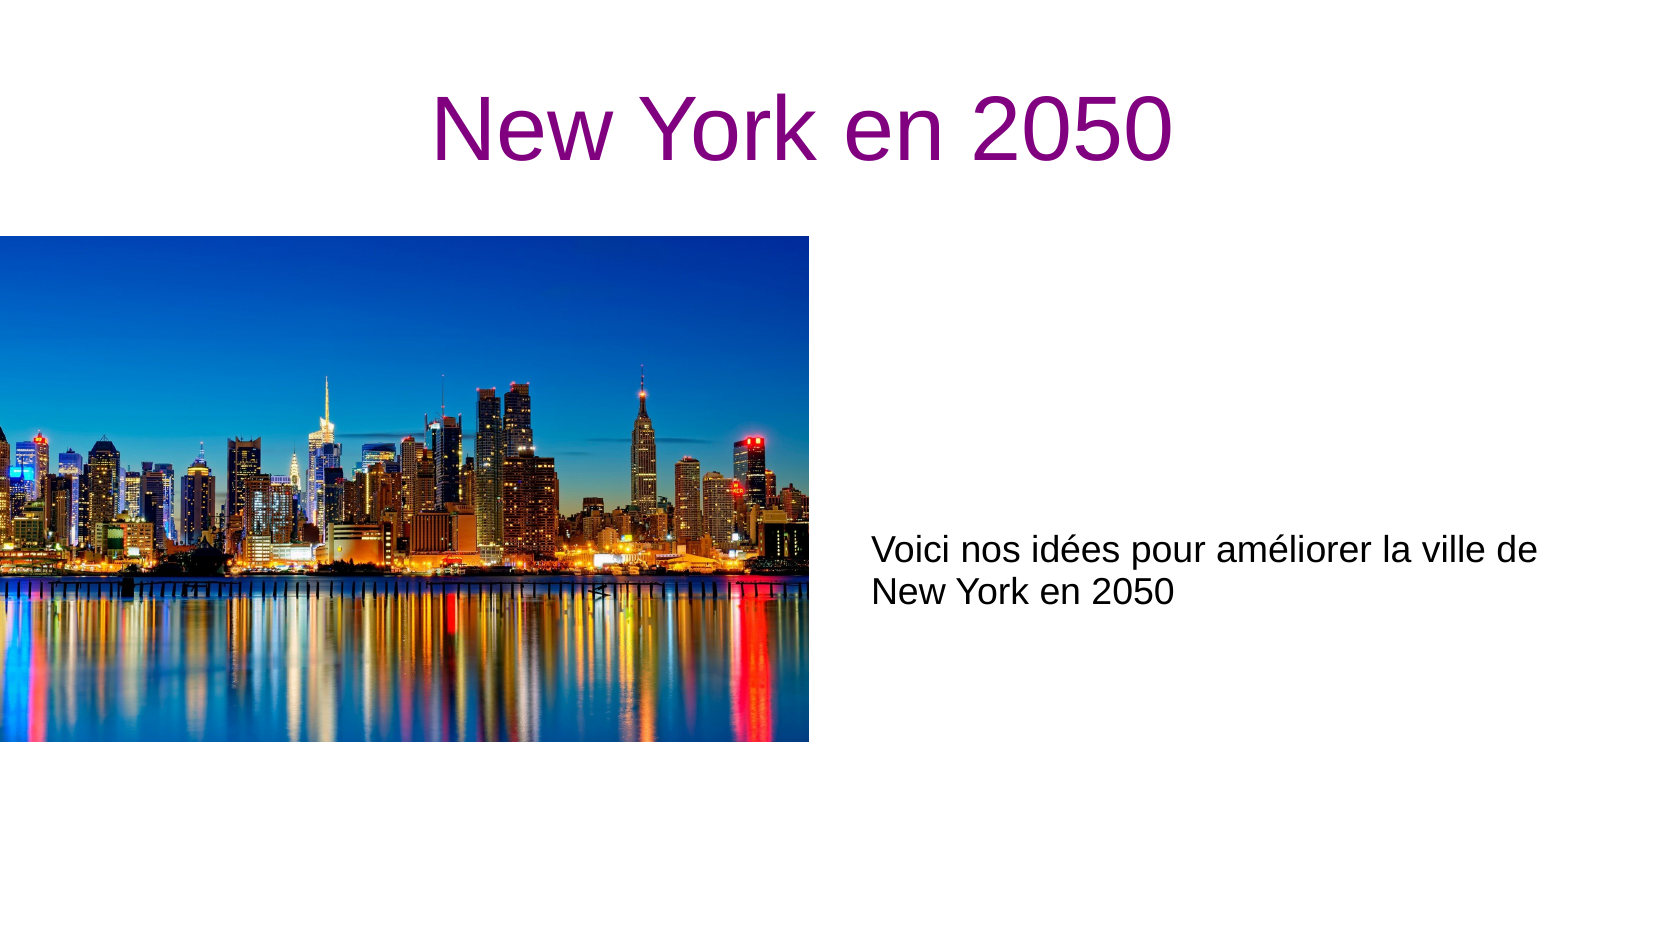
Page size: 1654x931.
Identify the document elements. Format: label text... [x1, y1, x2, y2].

text_box Voici nos idées pour améliorer la ville de New York en 2050 [856, 521, 1595, 621]
picture [0, 236, 809, 742]
title New York en 2050 [59, 51, 1548, 207]
